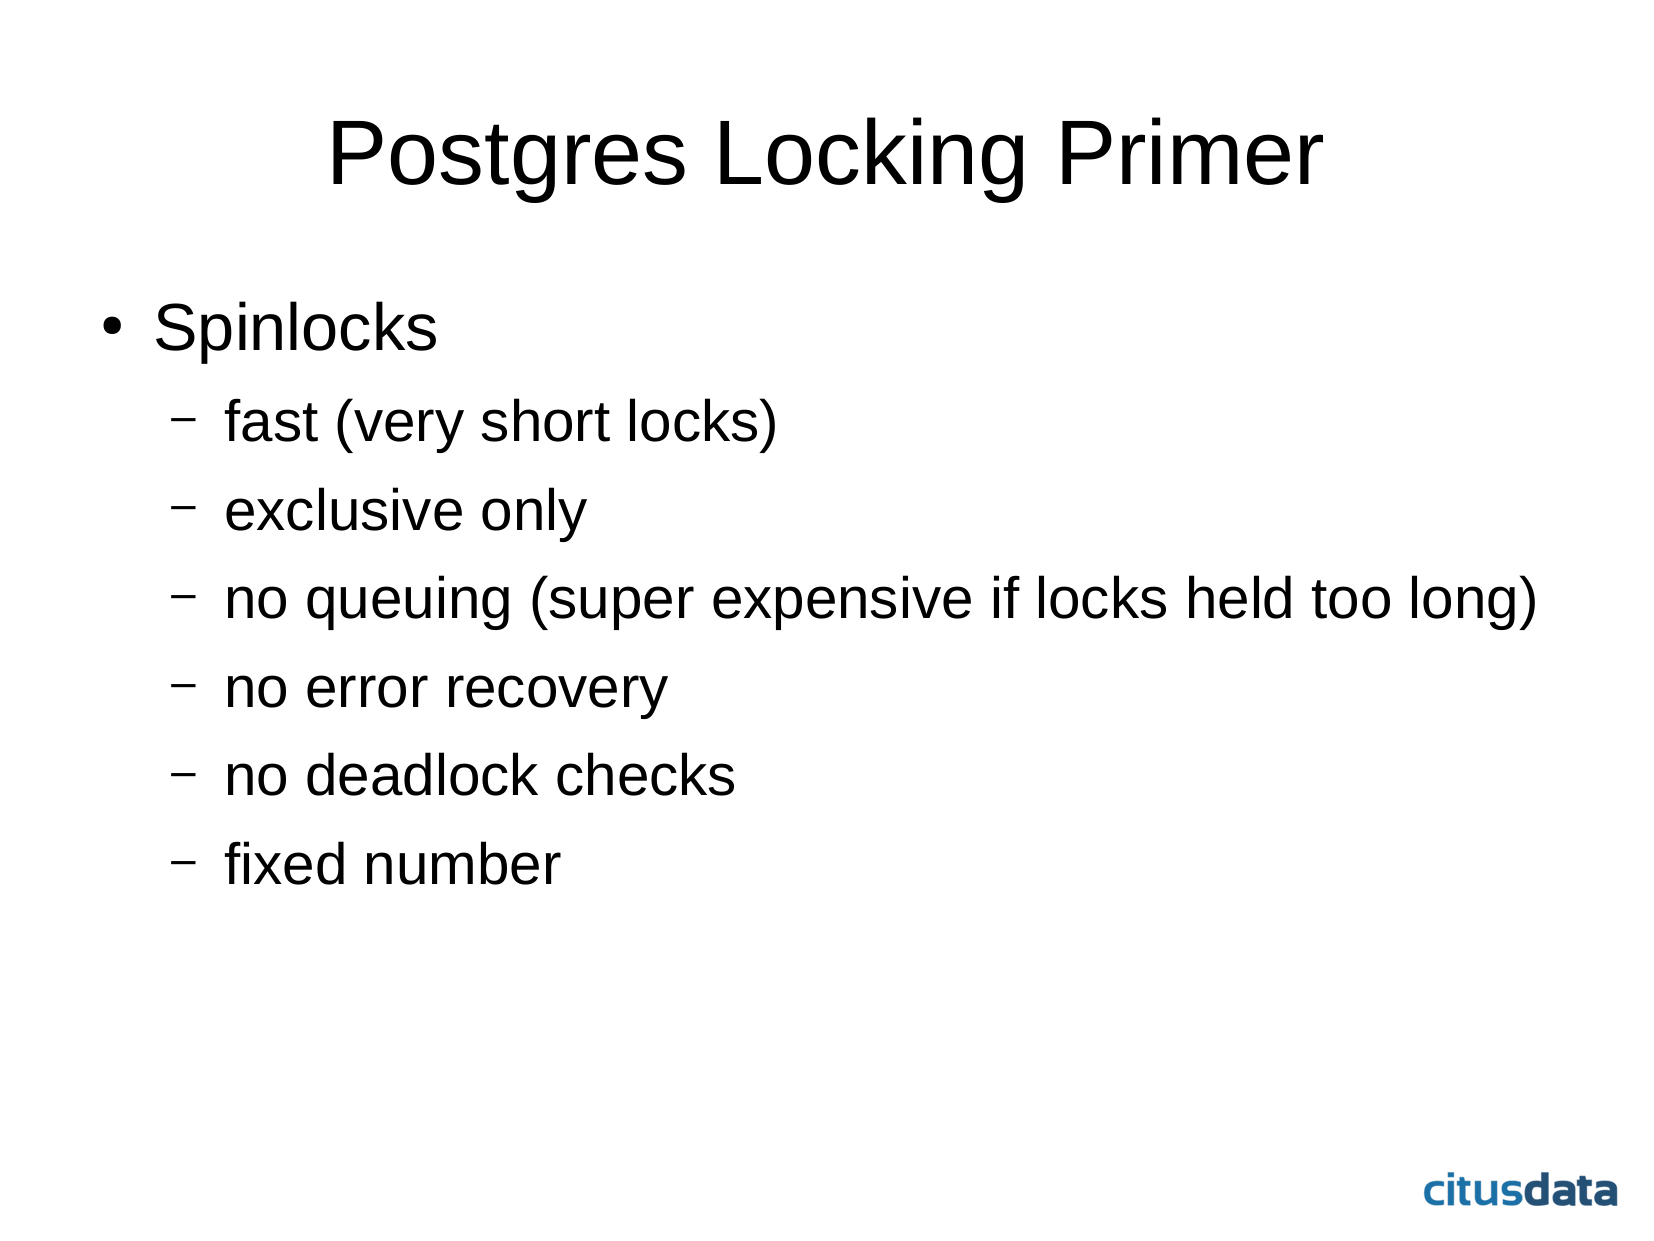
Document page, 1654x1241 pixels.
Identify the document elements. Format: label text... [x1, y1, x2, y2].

title Postgres Locking Primer [82, 49, 1571, 257]
picture [1420, 1167, 1622, 1209]
list Spinlocks fast (very short locks) exclusive only no queuing (super expensive if locks held too long) no error recovery no deadlock checks fixed number [82, 290, 1571, 1096]
